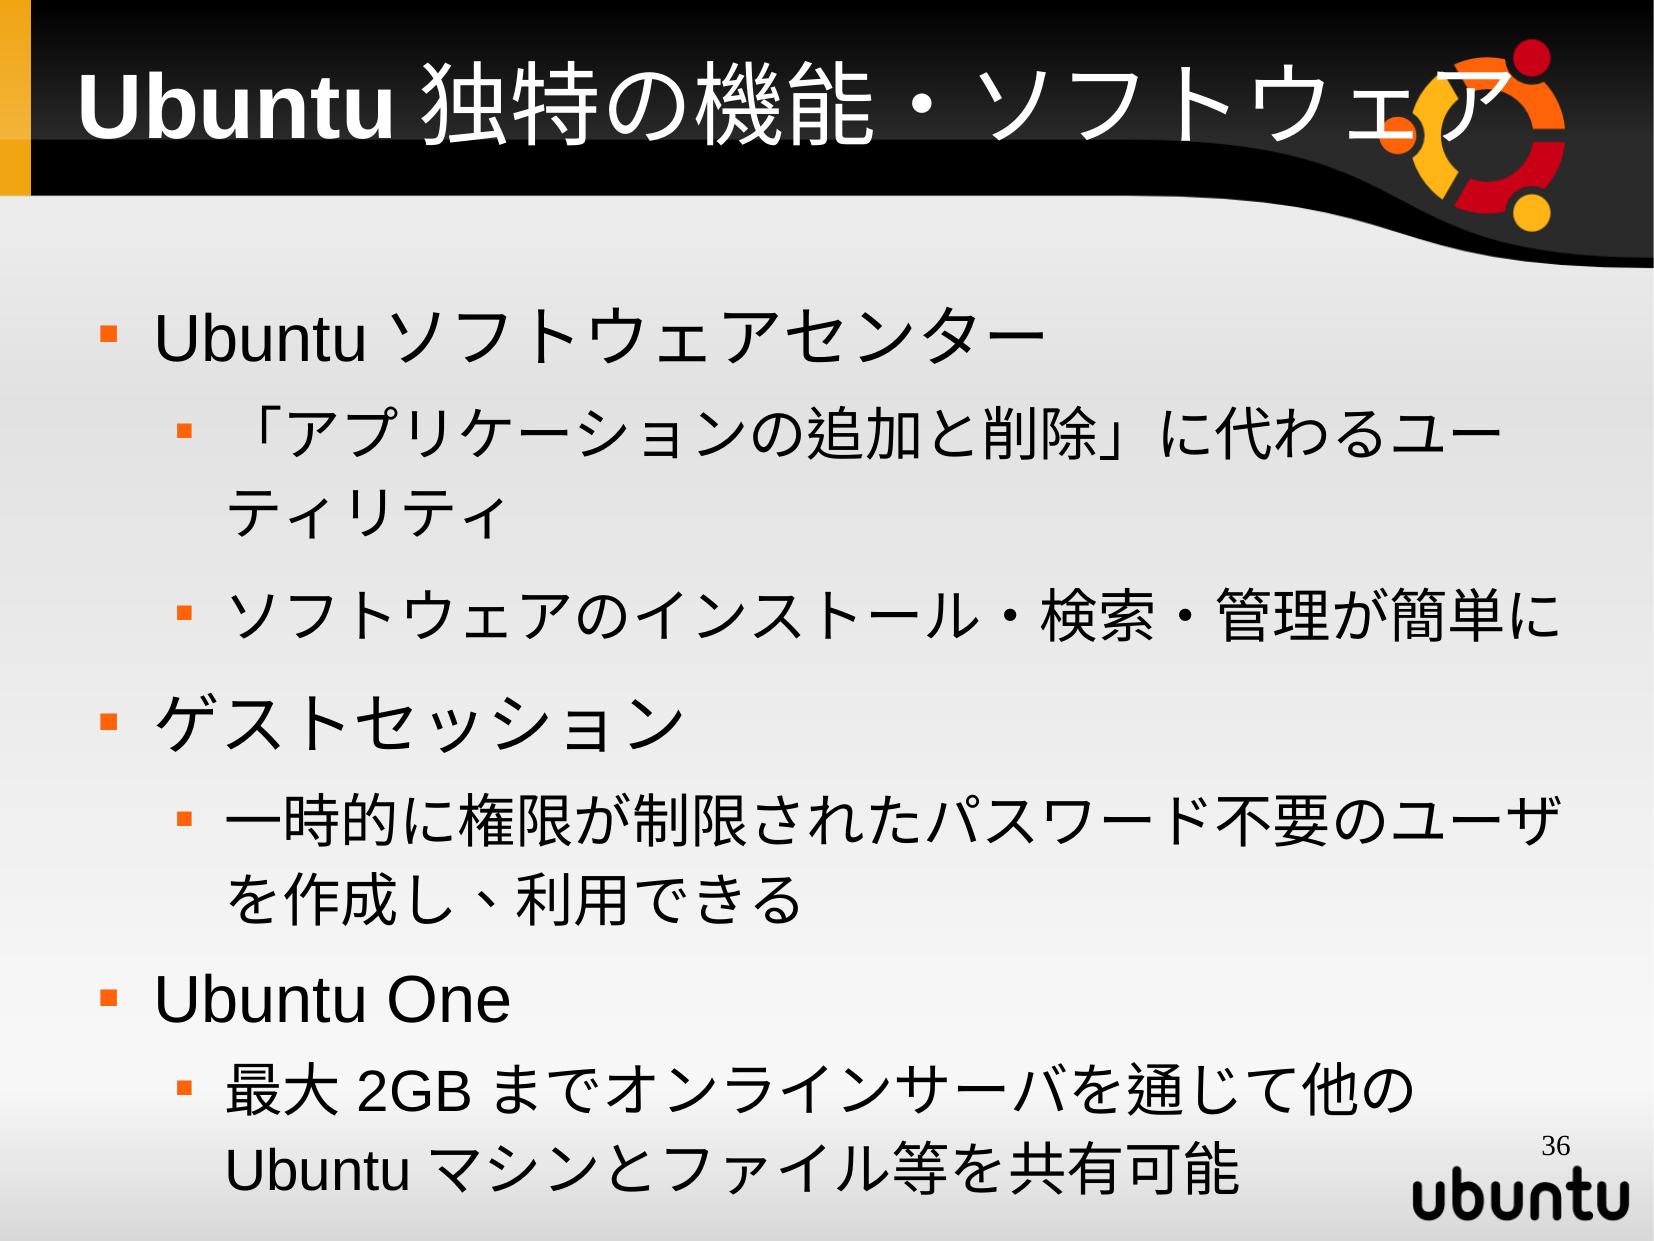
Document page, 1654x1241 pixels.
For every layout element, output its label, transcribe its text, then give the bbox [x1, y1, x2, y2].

list Ubuntuソフトウェアセンター 「アプリケーションの追加と削除」に代わるユーティリティ ソフトウェアのインストール・検索・管理が簡単に ゲストセッション 一時的に権限が制限されたパスワード不要のユーザを作成し、利用できる Ubuntu One 最大2GBまでオンラインサーバを通じて他のUbuntuマシンとファイル等を共有可能 [82, 290, 1571, 1094]
picture [0, 0, 1654, 1241]
title Ubuntu独特の機能・ソフトウェア [76, 7, 1565, 200]
